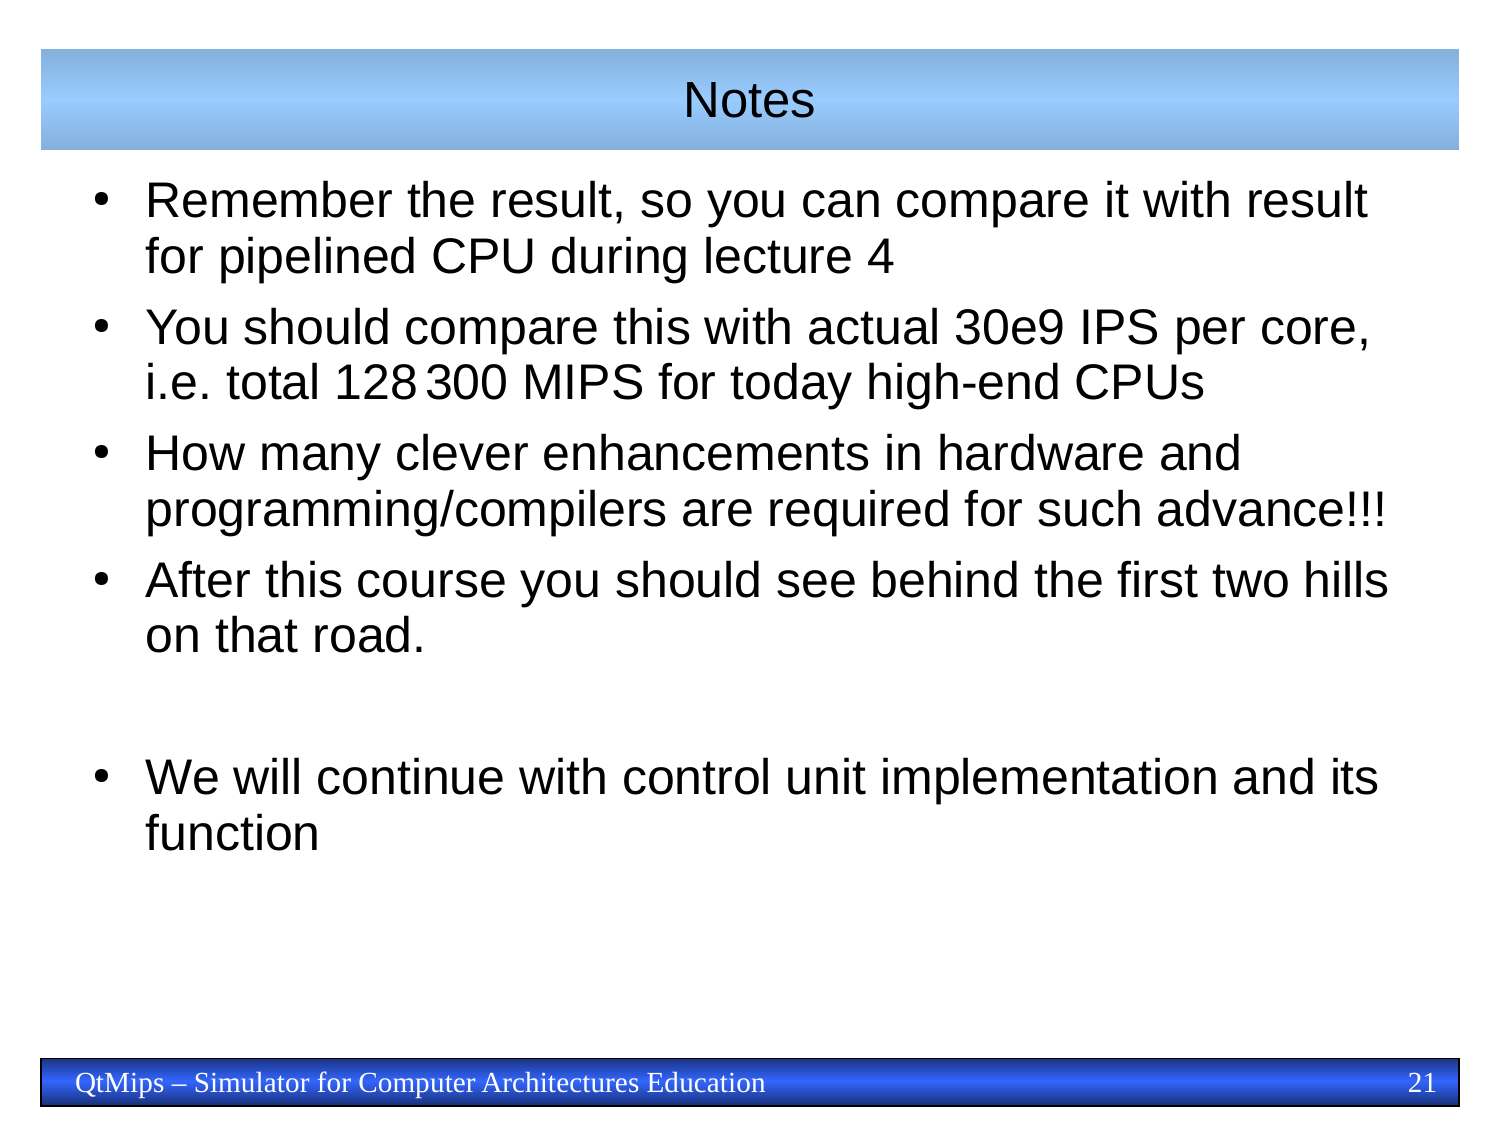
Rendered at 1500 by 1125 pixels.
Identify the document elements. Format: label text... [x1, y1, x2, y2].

title Notes [41, 49, 1459, 150]
list Remember the result, so you can compare it with result for pipelined CPU during lecture 4 You should compare this with actual 30e9 IPS per core, i.e. total 128 300 MIPS for today high-end CPUs How many clever enhancements in hardware and programming/compilers are required for such advance!!! After this course you should see behind the first two hills on that road. We will continue with control unit implementation and its function [75, 172, 1426, 1000]
